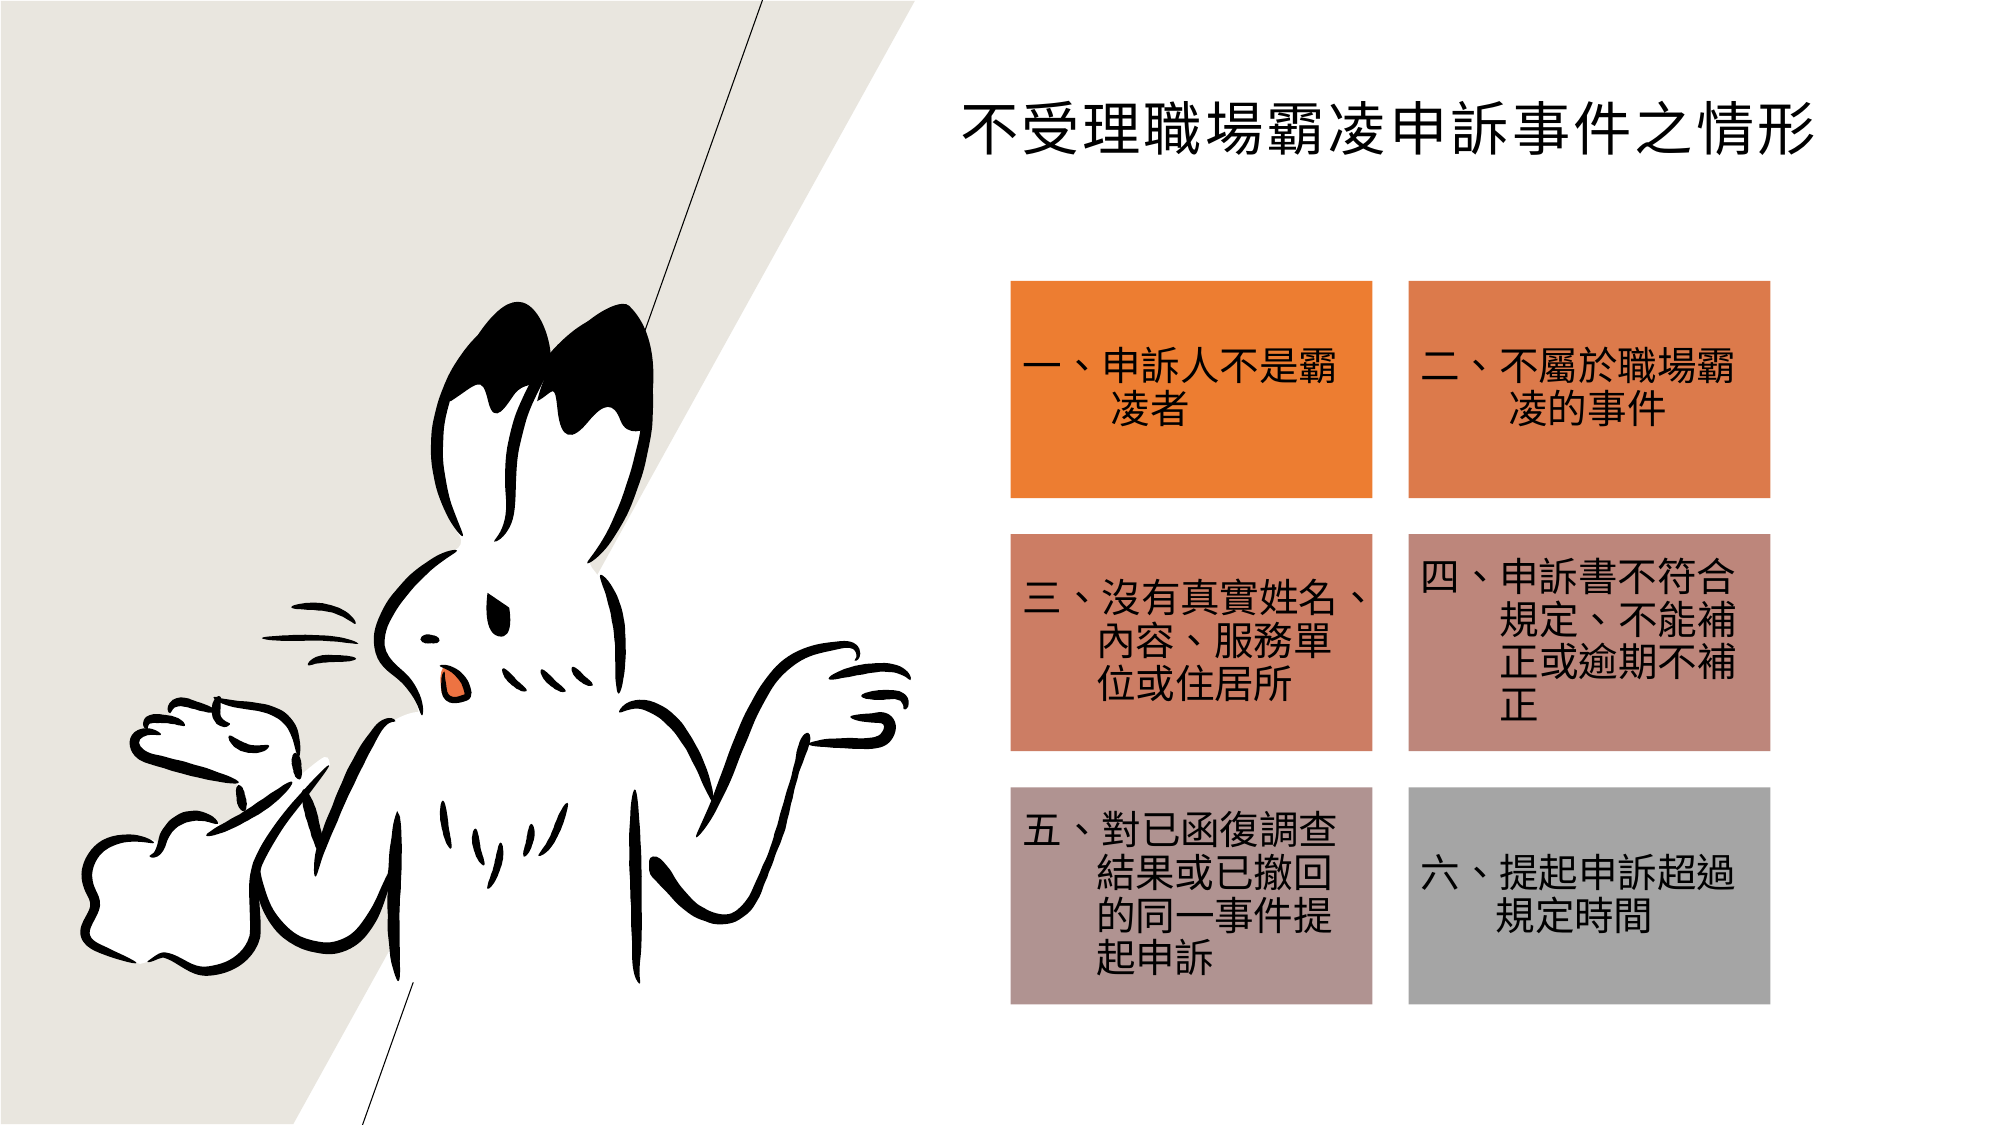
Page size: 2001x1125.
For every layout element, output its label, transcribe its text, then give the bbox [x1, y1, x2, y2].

title 不受理職場霸凌申訴事件之情形 [945, 93, 1837, 232]
text_box 四、申訴書不符合規定、不能補正或逾期不補正 [1408, 534, 1771, 752]
text_box 三、沒有真實姓名、內容、服務單位或住居所 [1010, 534, 1373, 752]
text_box 一、申訴人不是霸凌者 [1010, 280, 1373, 499]
text_box 五、對已函復調查結果或已撤回的同一事件提起申訴 [1010, 787, 1373, 1005]
picture [80, 301, 911, 984]
text_box 六、提起申訴超過規定時間 [1408, 787, 1771, 1005]
text_box 二、不屬於職場霸凌的事件 [1408, 280, 1771, 499]
